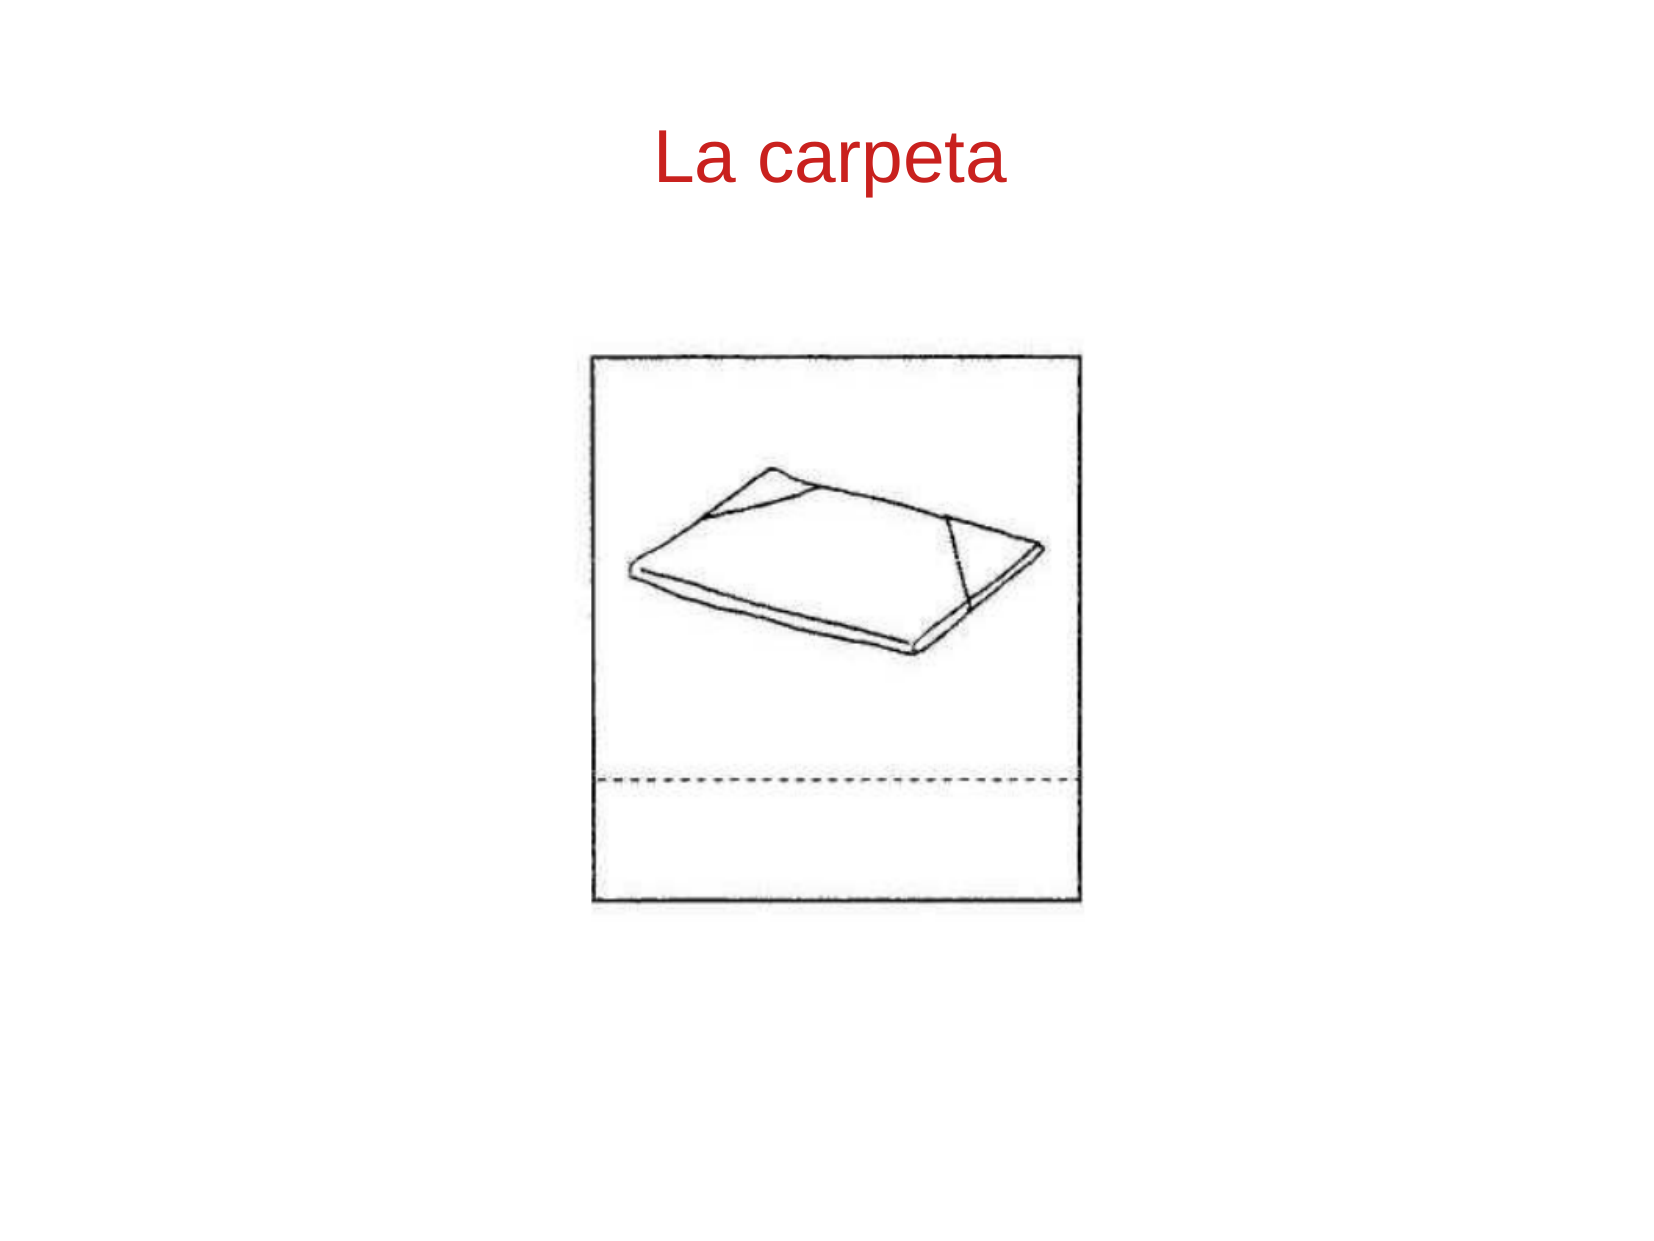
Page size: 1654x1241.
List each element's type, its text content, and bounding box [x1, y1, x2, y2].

text_box La carpeta [289, 49, 1371, 257]
picture [565, 328, 1111, 922]
